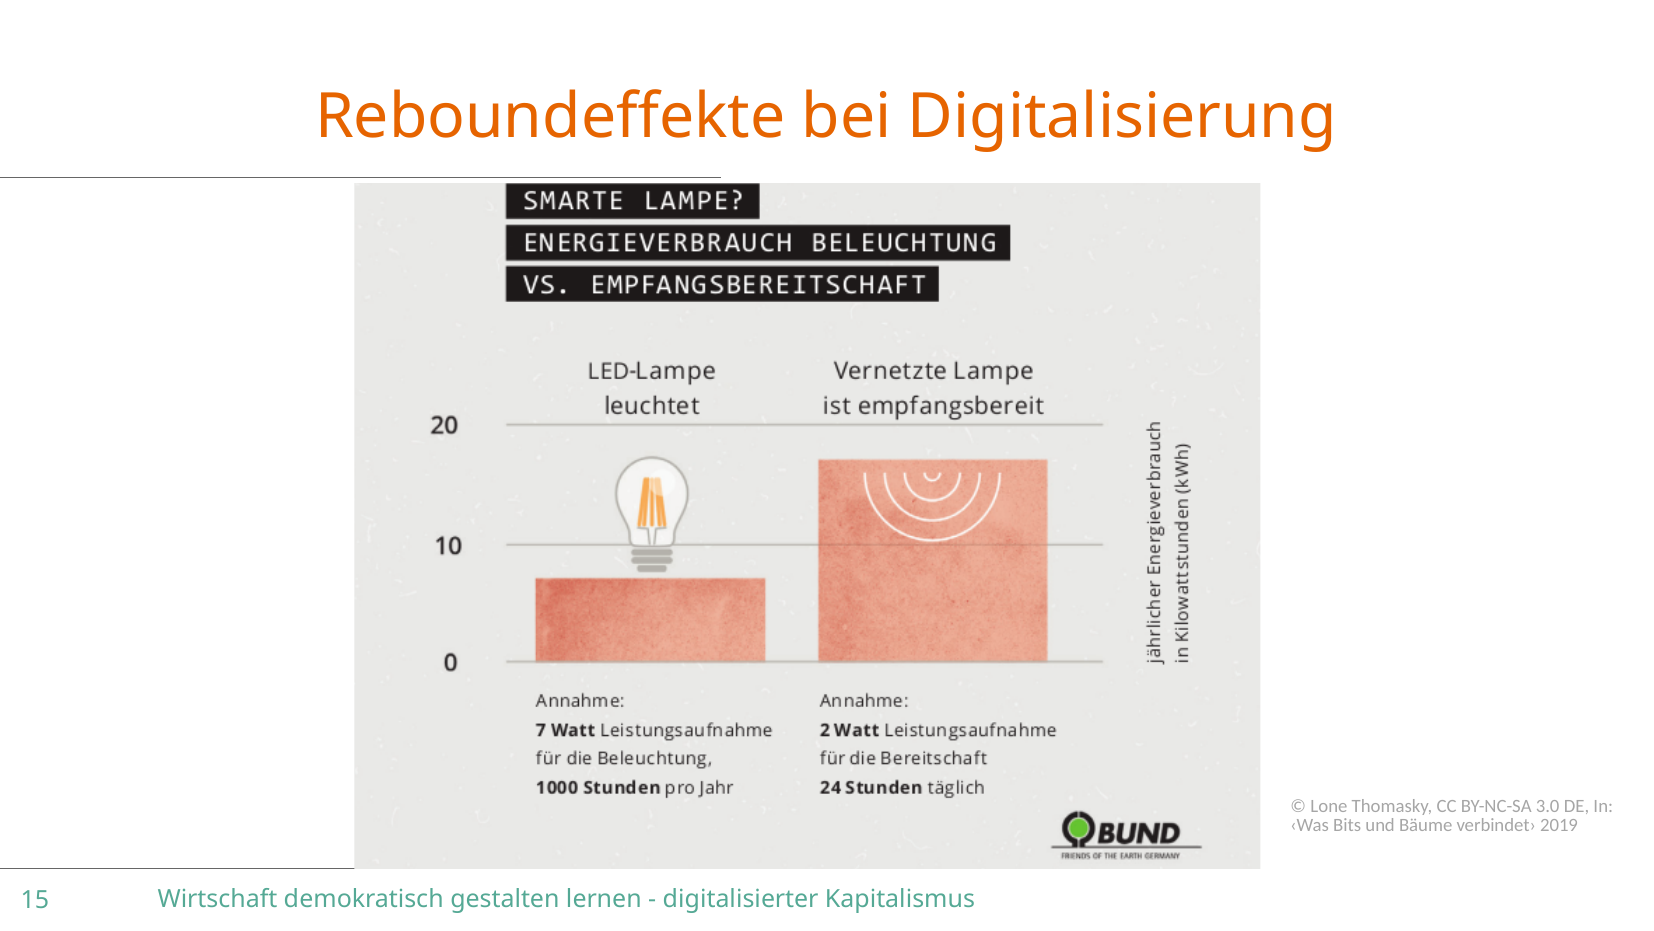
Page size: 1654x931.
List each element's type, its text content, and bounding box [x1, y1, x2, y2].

picture [354, 183, 1261, 869]
title Reboundeffekte bei Digitalisierung [82, 70, 1571, 144]
text_box © Lone Thomasky, CC BY-NC-SA 3.0 DE, In: ‹Was Bits und Bäume verbindet› 2019 [1275, 791, 1630, 873]
